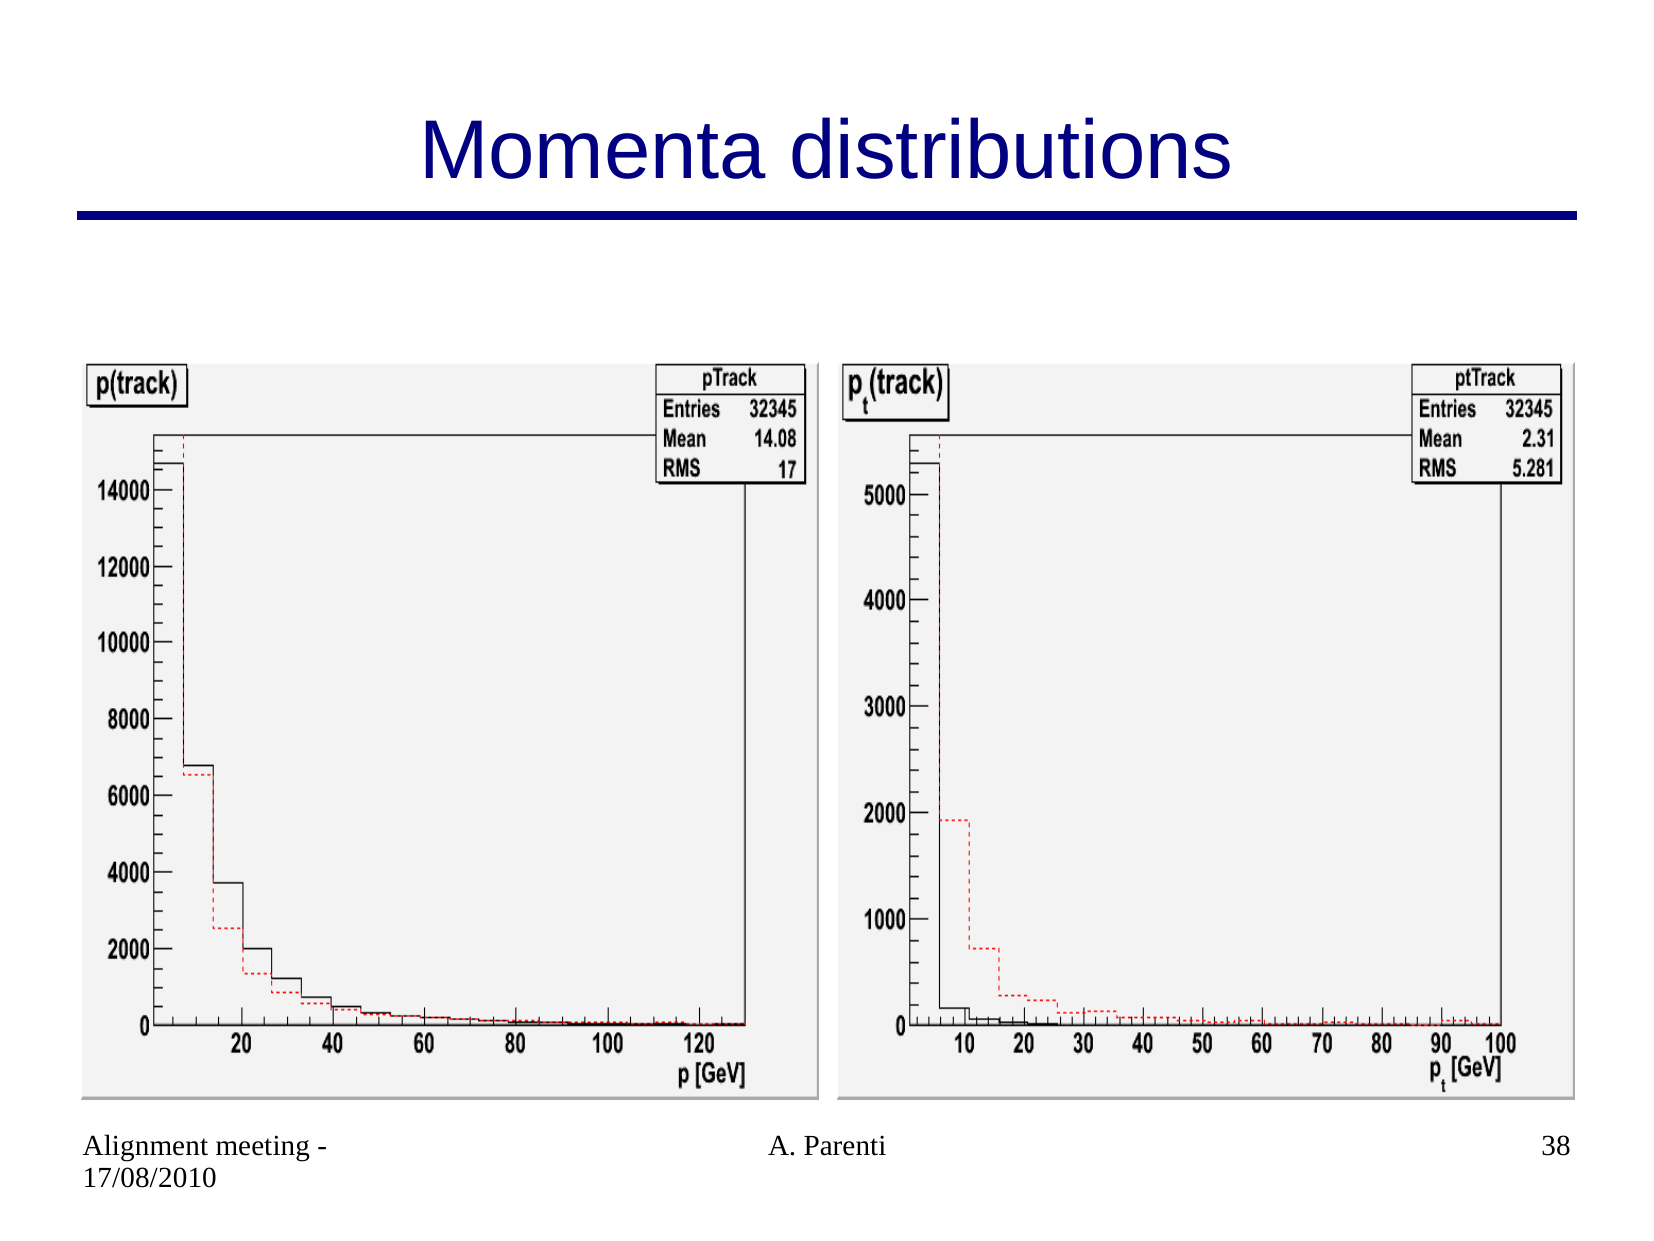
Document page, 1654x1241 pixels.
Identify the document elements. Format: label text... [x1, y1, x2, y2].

title Momenta distributions [82, 75, 1571, 226]
picture [80, 361, 819, 1100]
picture [836, 361, 1575, 1100]
